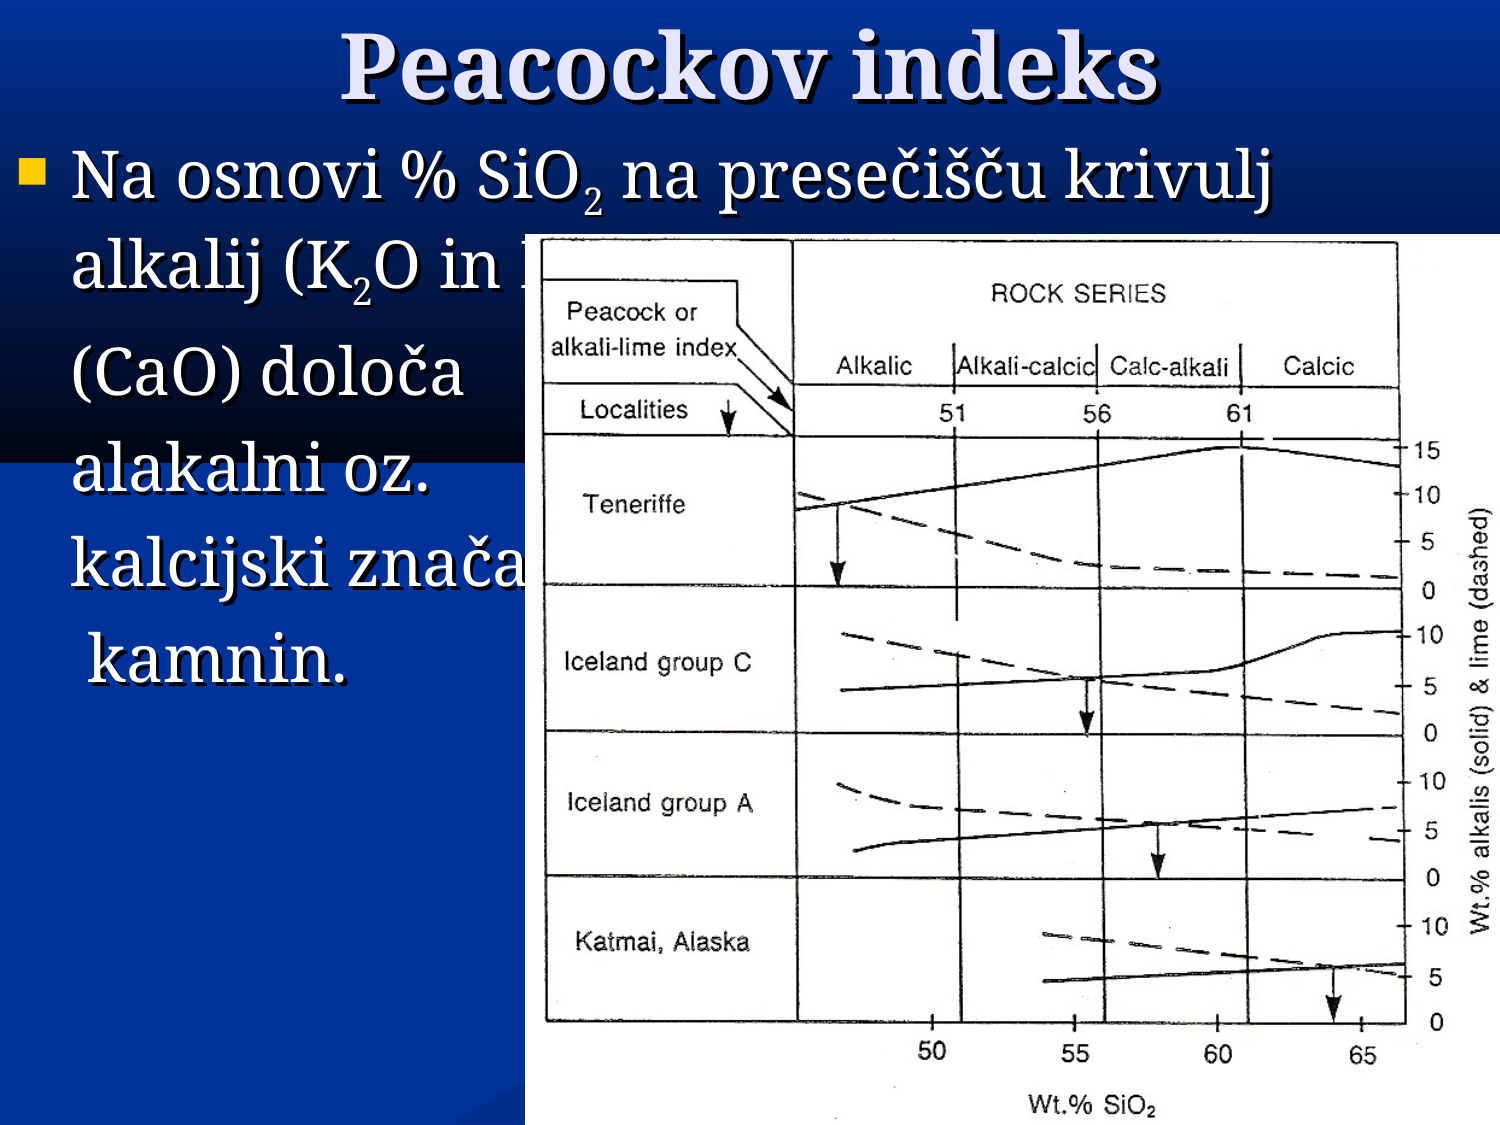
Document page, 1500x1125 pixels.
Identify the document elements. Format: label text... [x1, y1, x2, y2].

picture [525, 234, 1500, 1125]
title Peacockov indeks [75, 0, 1426, 125]
list Na osnovi % SiO2 na presečišču krivulj alkalij (K2O in Na2O) in apna (CaO) določa alakalni oz. kalcijski značaj kamnin. [0, 125, 1500, 710]
